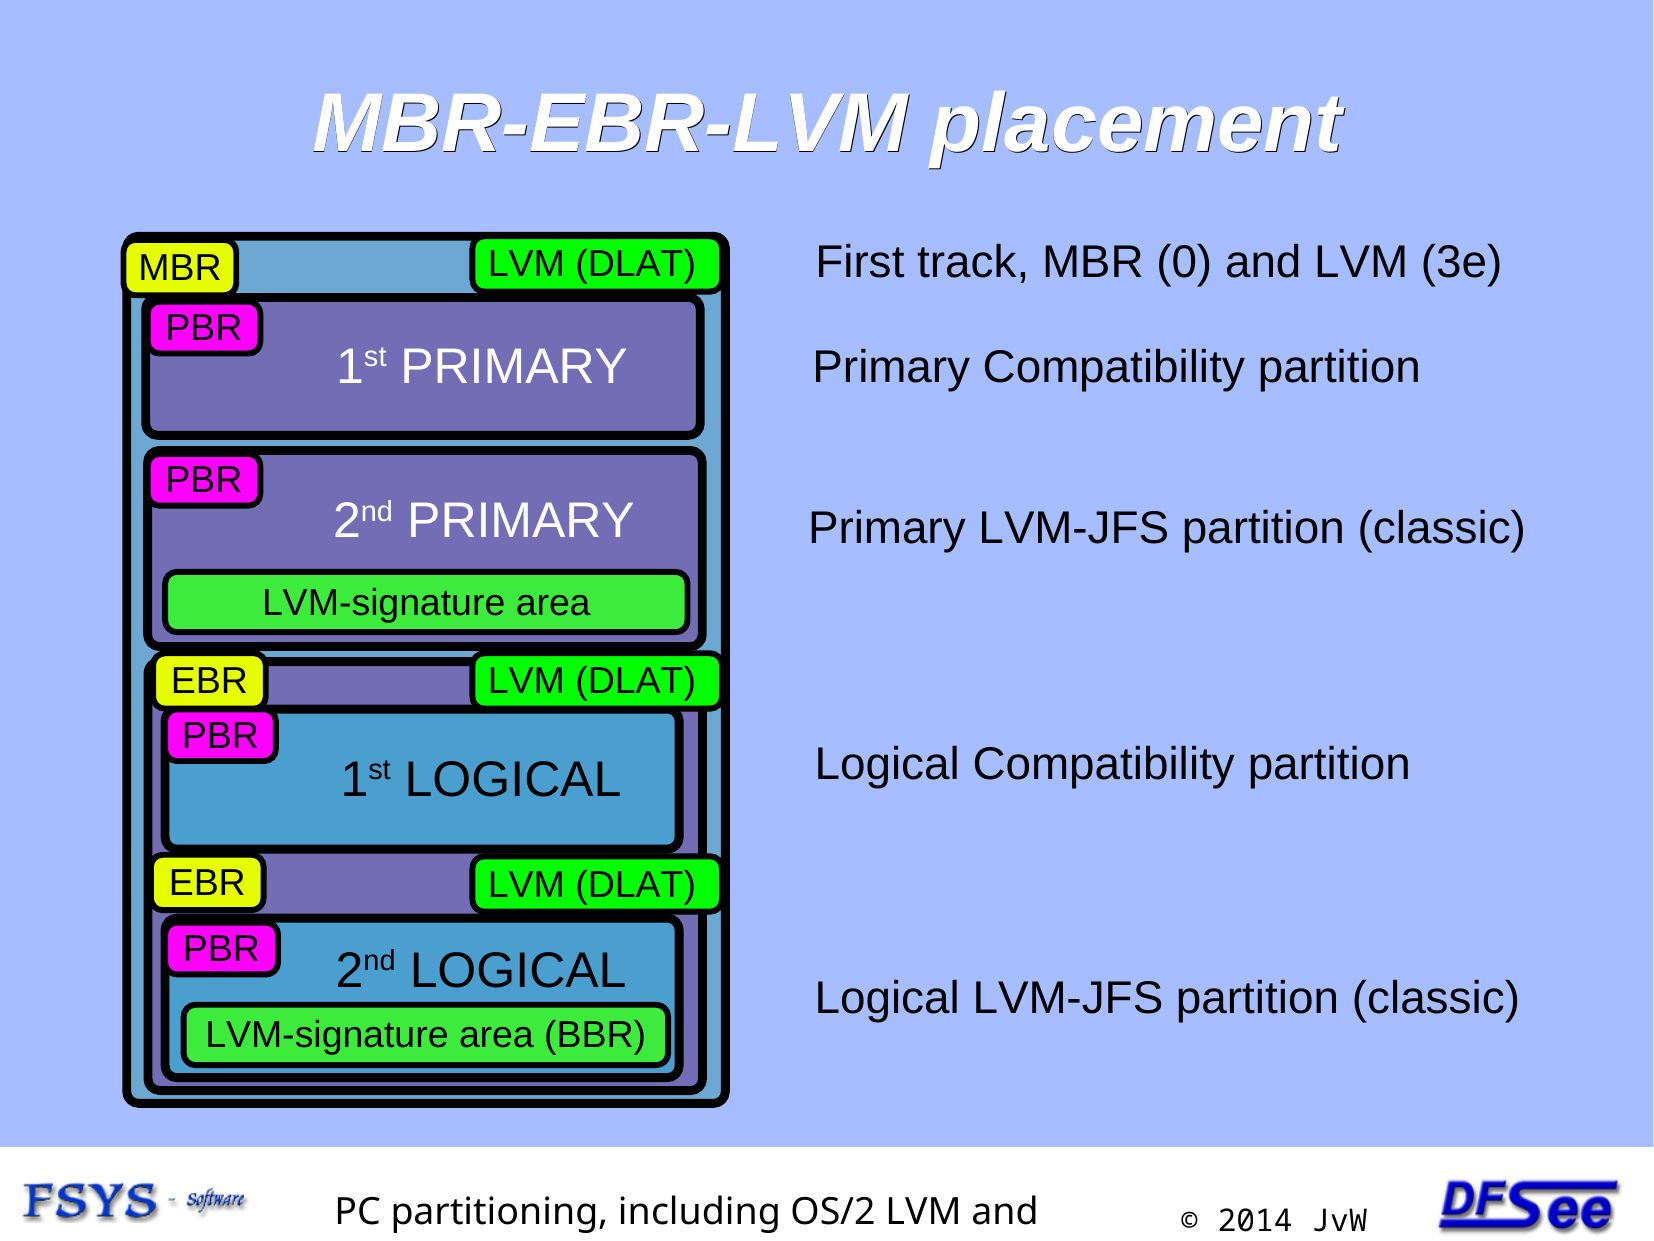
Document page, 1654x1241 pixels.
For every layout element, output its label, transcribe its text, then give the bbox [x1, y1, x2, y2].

text_box Primary LVM-JFS partition (classic) [808, 501, 1514, 560]
text_box LVM-signature area (BBR) [183, 1004, 669, 1066]
text_box 2nd LOGICAL [165, 918, 680, 1078]
text_box First track, MBR (0) and LVM (3e) [815, 236, 1504, 294]
picture [18, 1178, 254, 1223]
text_box 1st PRIMARY [145, 297, 701, 436]
text_box EBR [153, 653, 266, 709]
text_box LVM (DLAT) [472, 653, 723, 709]
text_box LVM (DLAT) [472, 856, 723, 912]
text_box PBR [165, 922, 279, 975]
text_box EBR [150, 854, 264, 911]
picture [1434, 1177, 1623, 1241]
text_box Logical Compatibility partition [814, 738, 1412, 796]
text_box 1st LOGICAL [165, 709, 680, 850]
title MBR-EBR-LVM placement [121, 19, 1534, 227]
text_box 2nd PRIMARY [147, 450, 703, 647]
text_box Logical LVM-JFS partition (classic) [814, 972, 1507, 1030]
text_box PBR [165, 709, 276, 762]
text_box MBR [123, 239, 237, 296]
text_box [126, 236, 726, 1104]
text_box LVM-signature area [165, 571, 688, 633]
text_box Primary Compatibility partition [812, 341, 1422, 399]
text_box LVM (DLAT) [472, 236, 723, 292]
text_box PBR [147, 453, 261, 506]
text_box PBR [147, 301, 261, 354]
